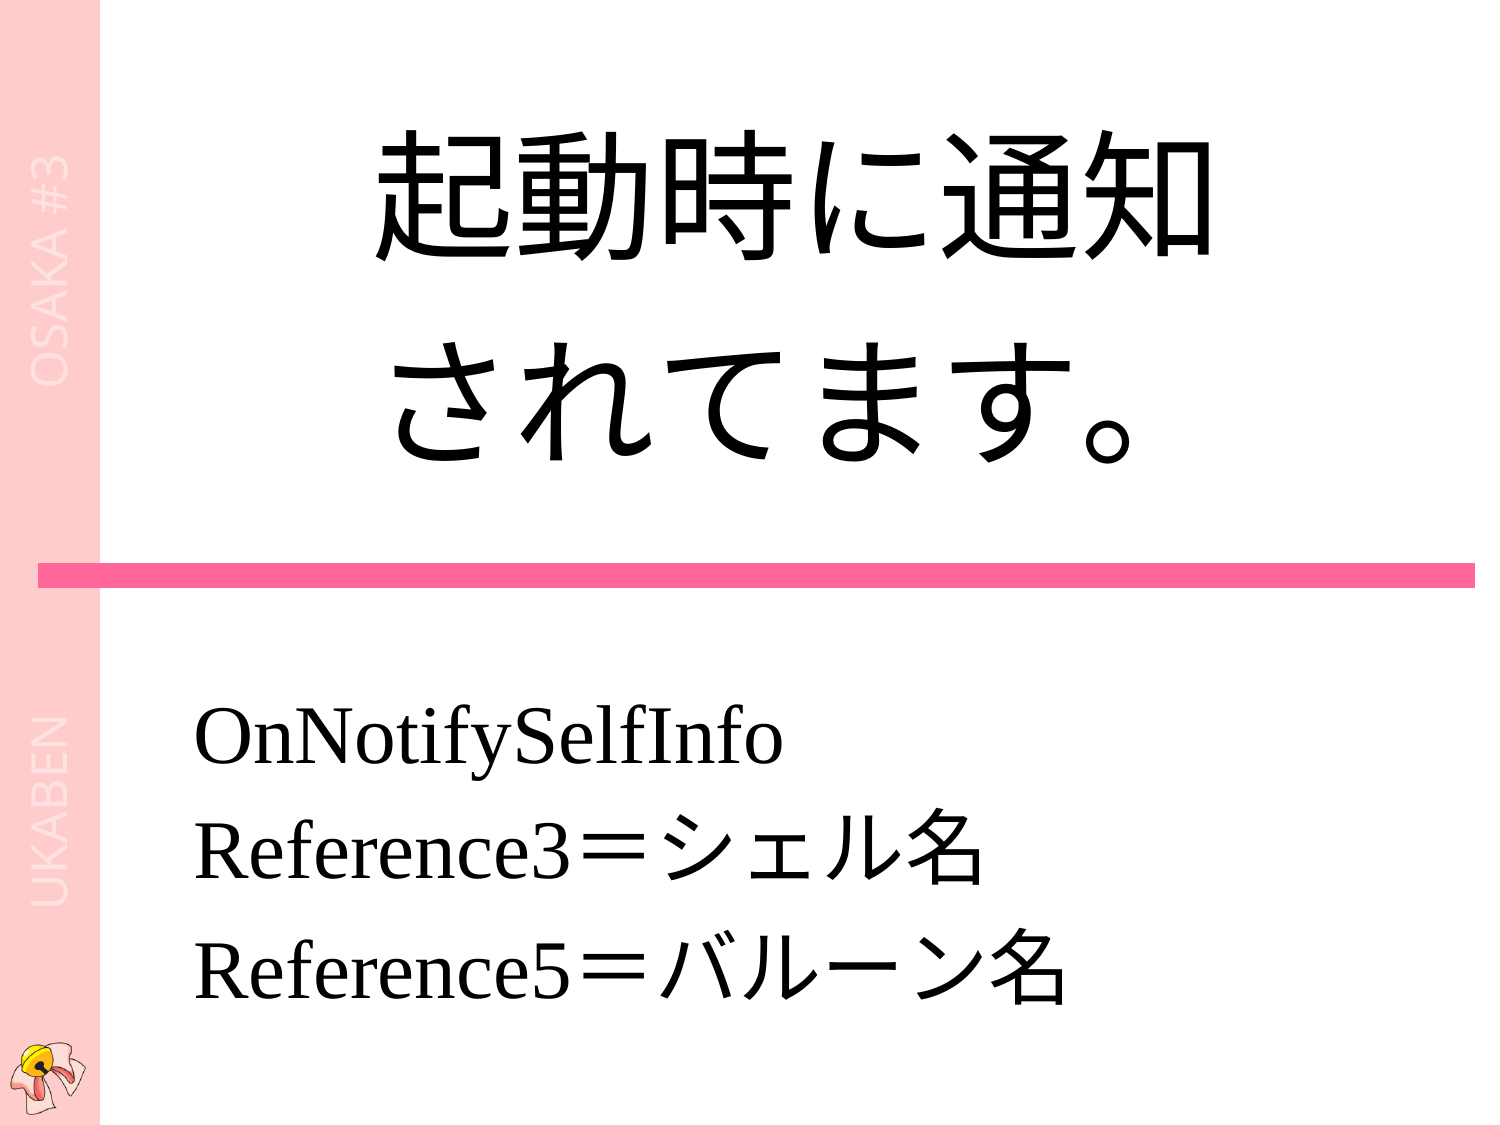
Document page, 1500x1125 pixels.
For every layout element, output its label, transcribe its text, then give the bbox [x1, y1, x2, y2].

picture [10, 1042, 86, 1115]
subtitle OnNotifySelfInfo Reference3＝シェル名 Reference5＝バルーン名 [118, 620, 1477, 1093]
title 起動時に通知 されてます。 [118, 50, 1477, 532]
